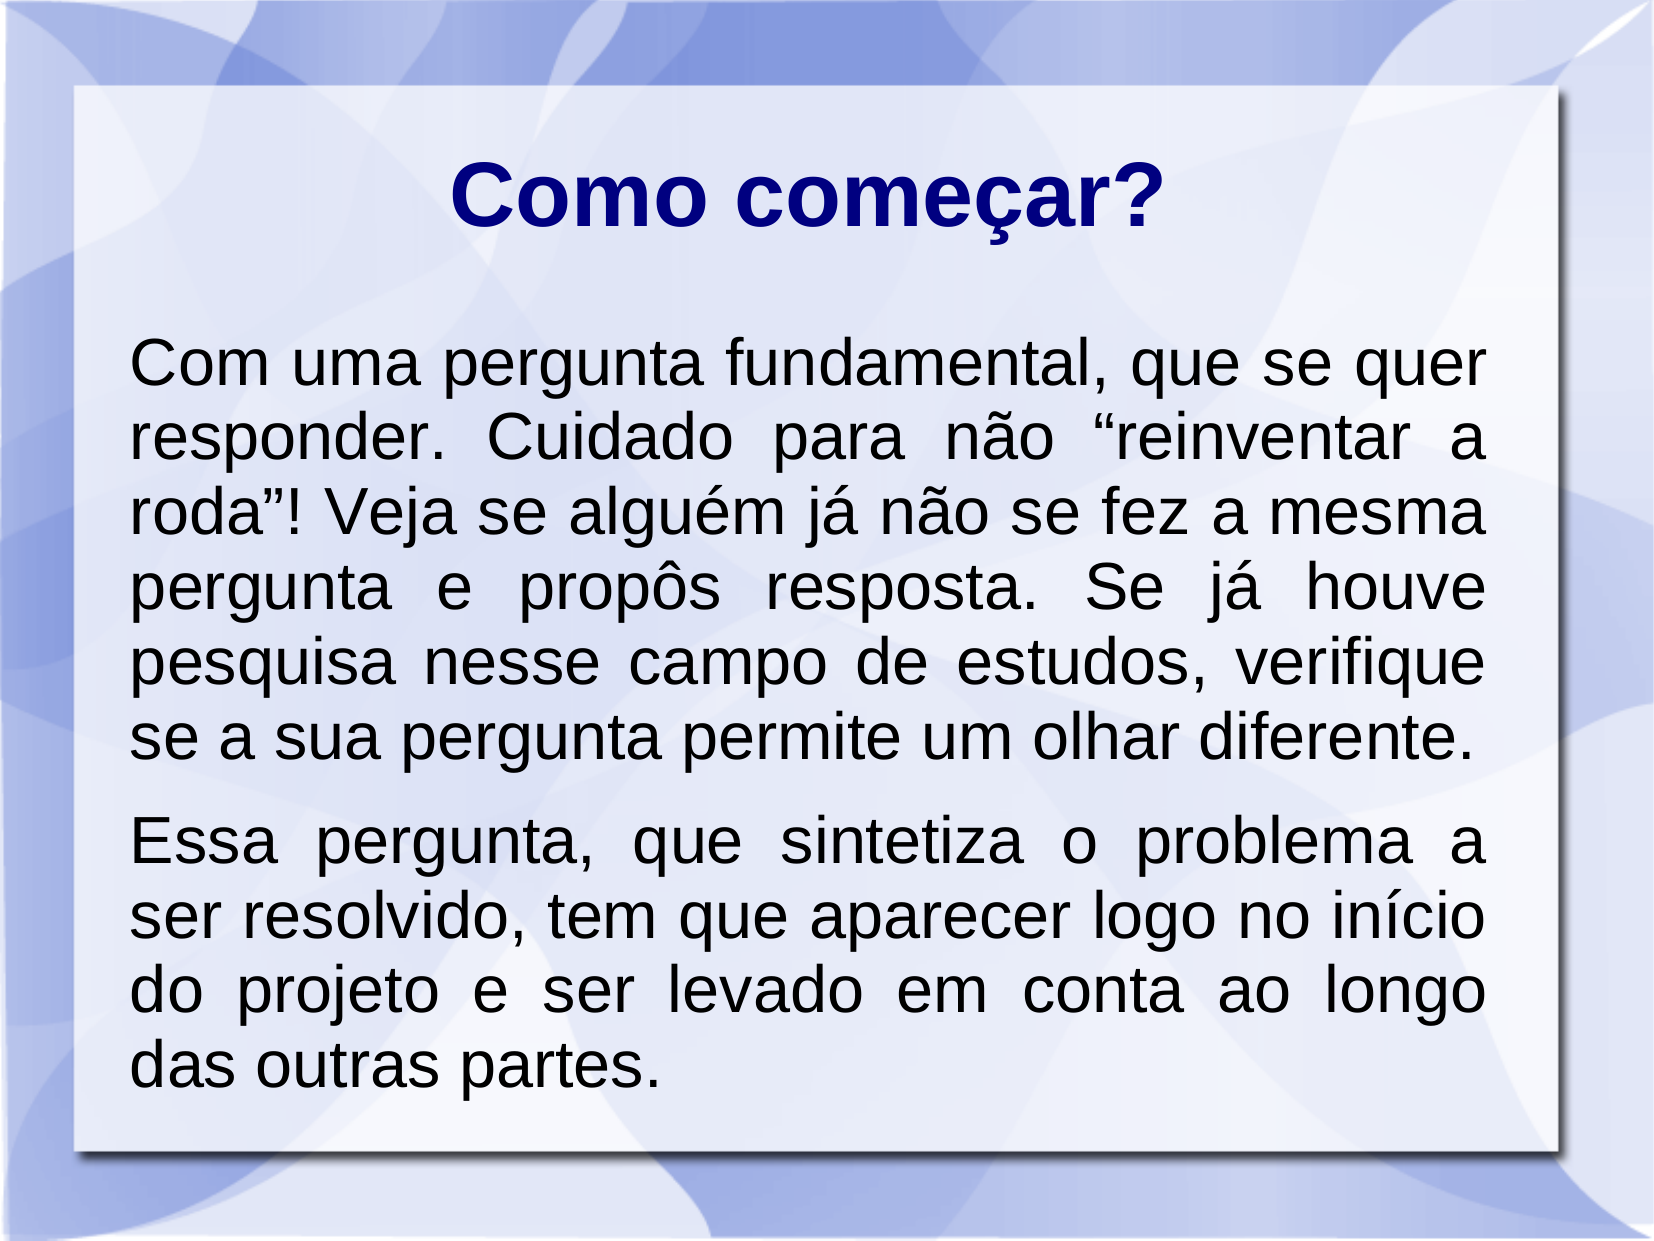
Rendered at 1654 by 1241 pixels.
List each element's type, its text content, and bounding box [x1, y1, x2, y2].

list Com uma pergunta fundamental, que se quer responder. Cuidado para não “reinventar a roda”! Veja se alguém já não se fez a mesma pergunta e propôs resposta. Se já houve pesquisa nesse campo de estudos, verifique se a sua pergunta permite um olhar diferente. Essa pergunta, que sintetiza o problema a ser resolvido, tem que aparecer logo no início do projeto e ser levado em conta ao longo das outras partes. [129, 324, 1489, 1103]
picture [0, 0, 1654, 1241]
title Como começar? [82, 90, 1536, 298]
